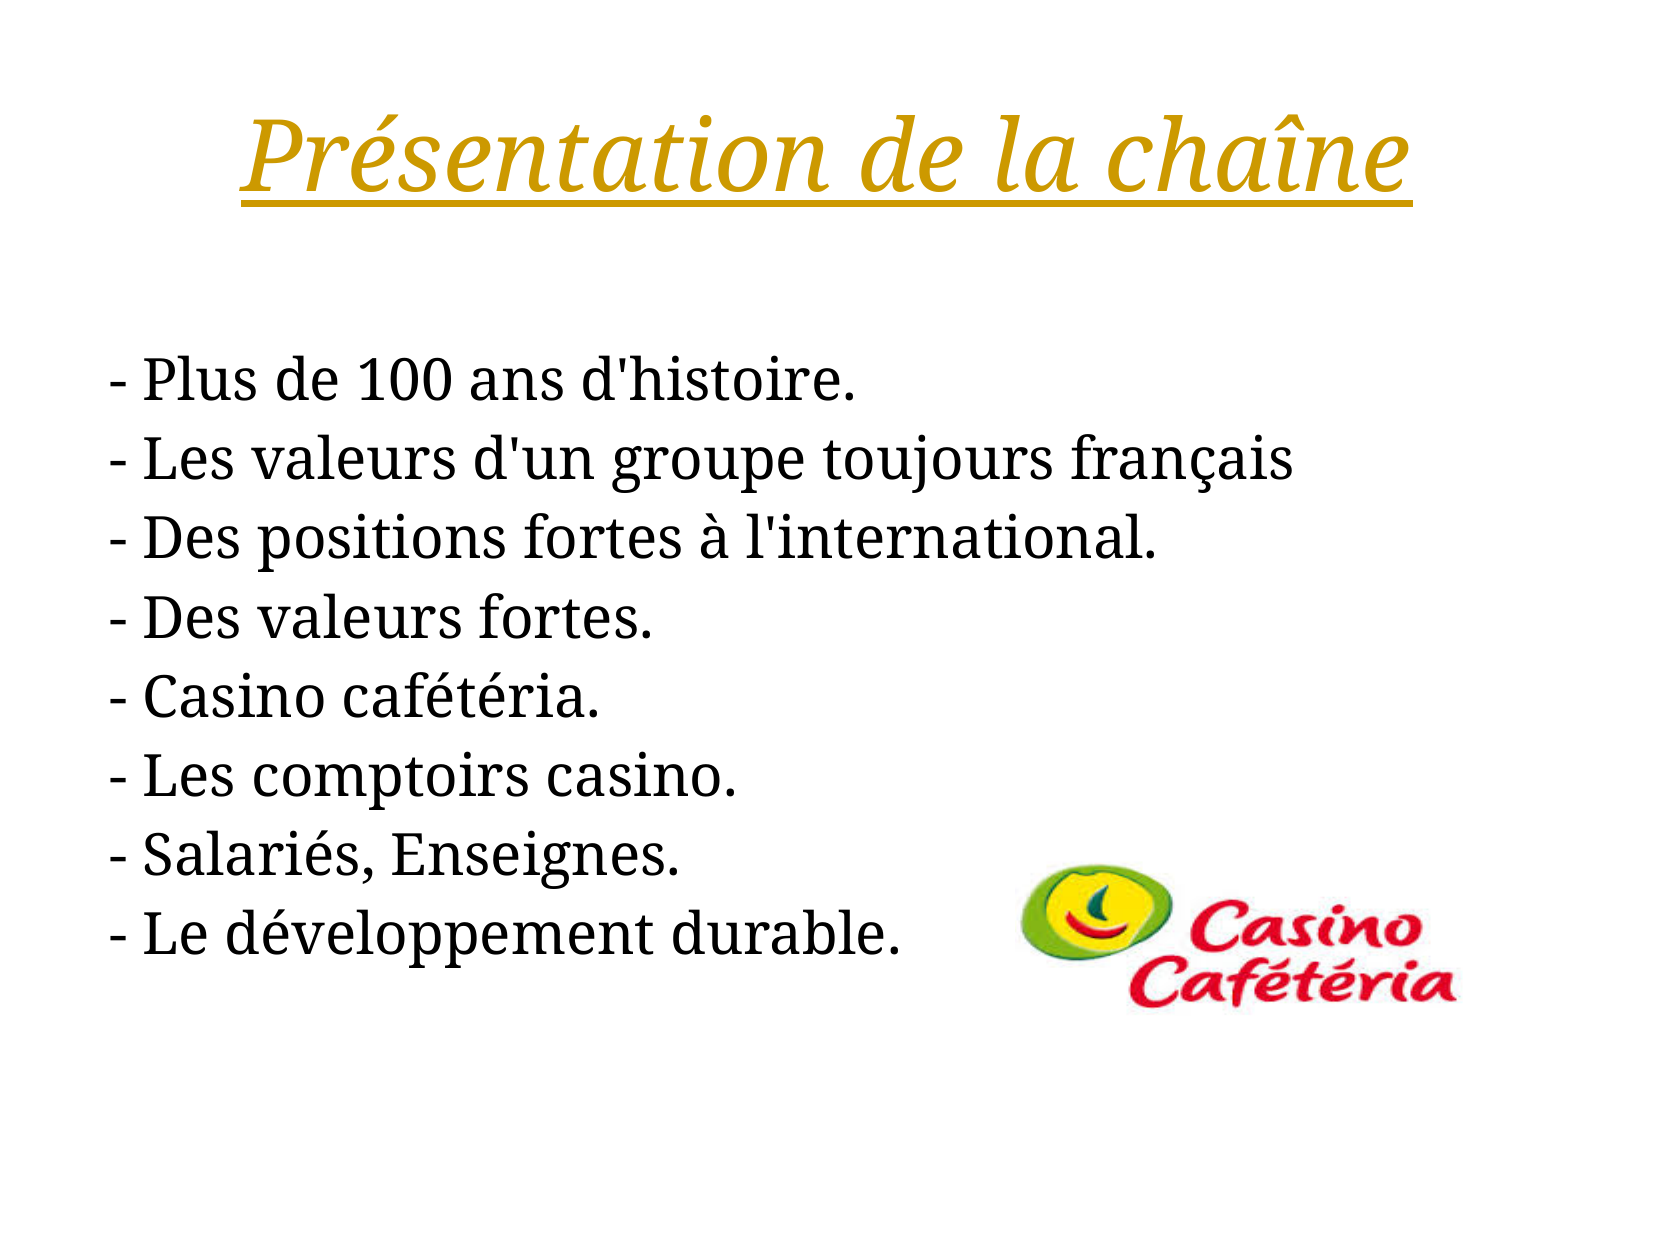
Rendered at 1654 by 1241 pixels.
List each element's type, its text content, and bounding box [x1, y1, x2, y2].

title Présentation de la chaîne [82, 49, 1571, 257]
text_box - Plus de 100 ans d'histoire. - Les valeurs d'un groupe toujours français - Des positions fortes à l'international. - Des valeurs fortes. - Casino cafétéria. - Les comptoirs casino. - Salariés, Enseignes. - Le développement durable. [94, 330, 1630, 1140]
picture [1015, 779, 1465, 1111]
